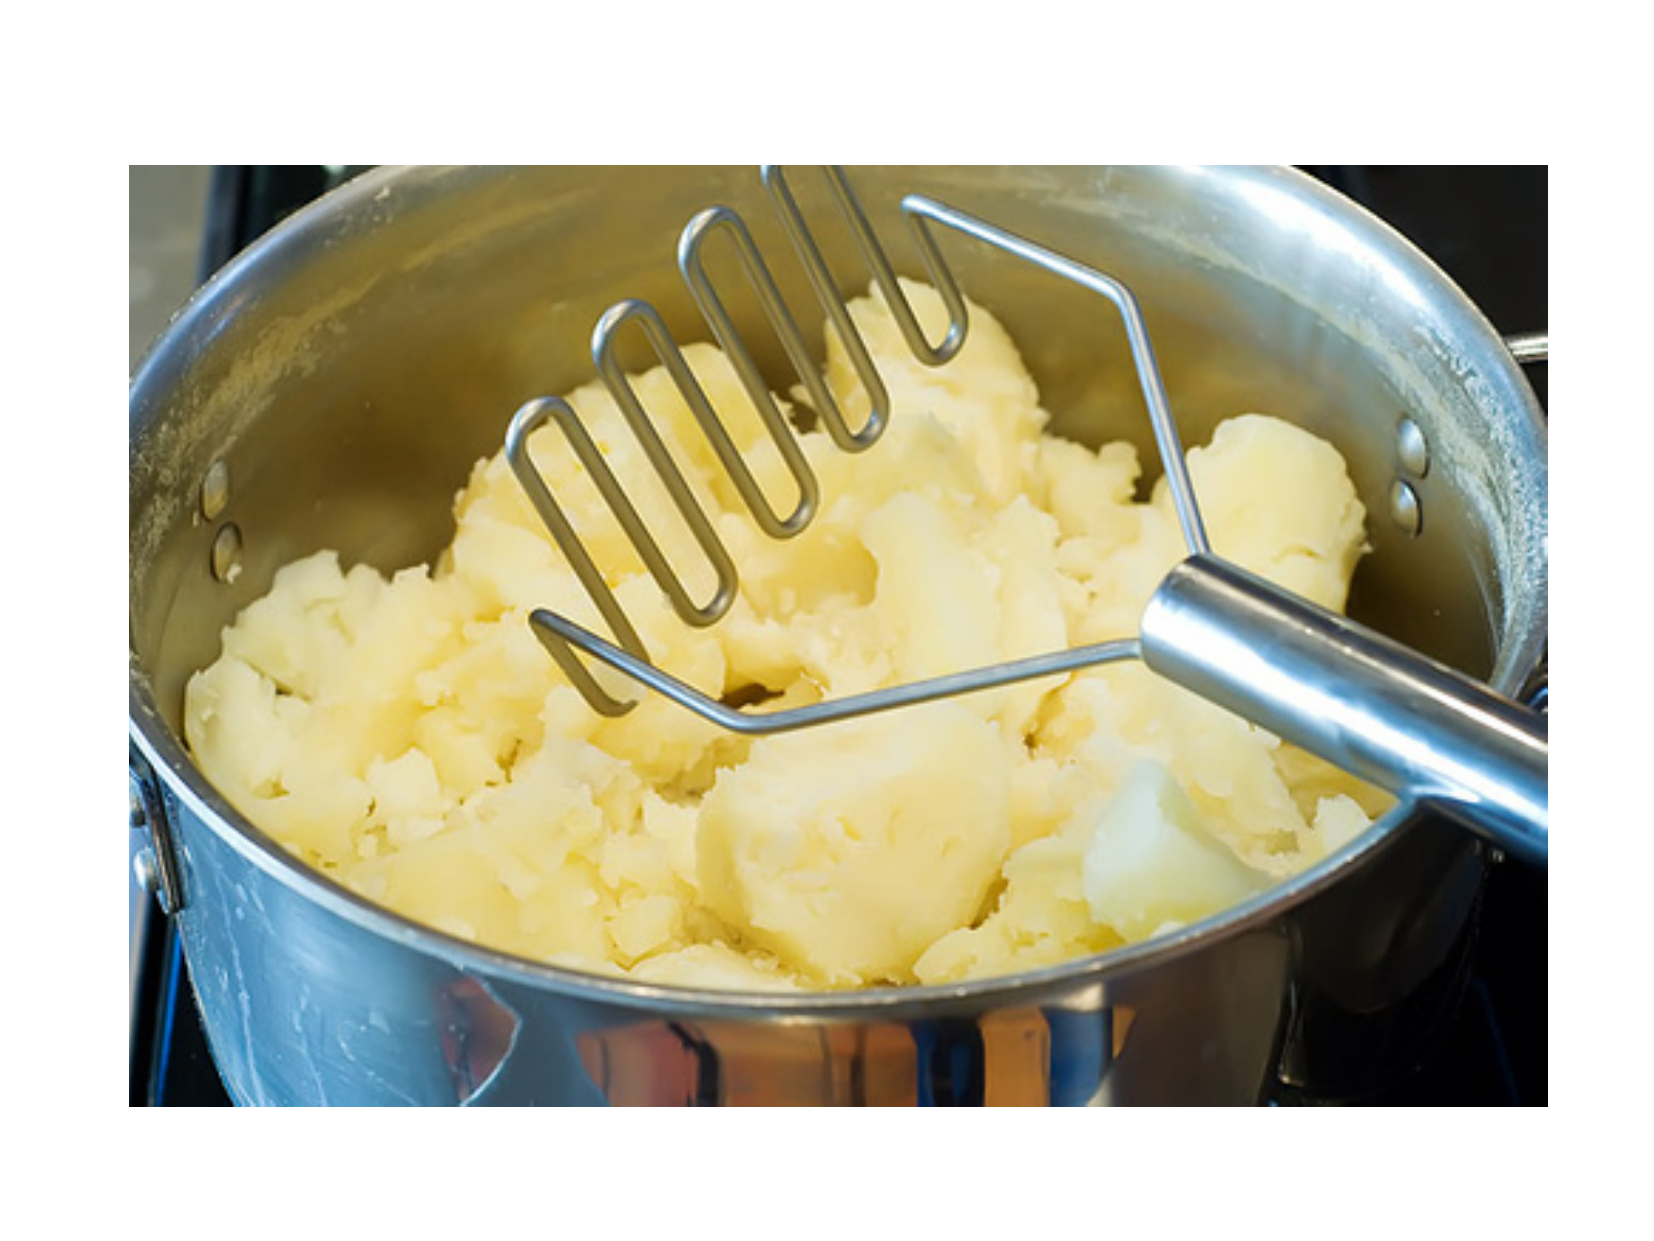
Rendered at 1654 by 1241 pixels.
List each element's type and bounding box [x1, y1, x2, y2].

picture [129, 165, 1548, 1107]
